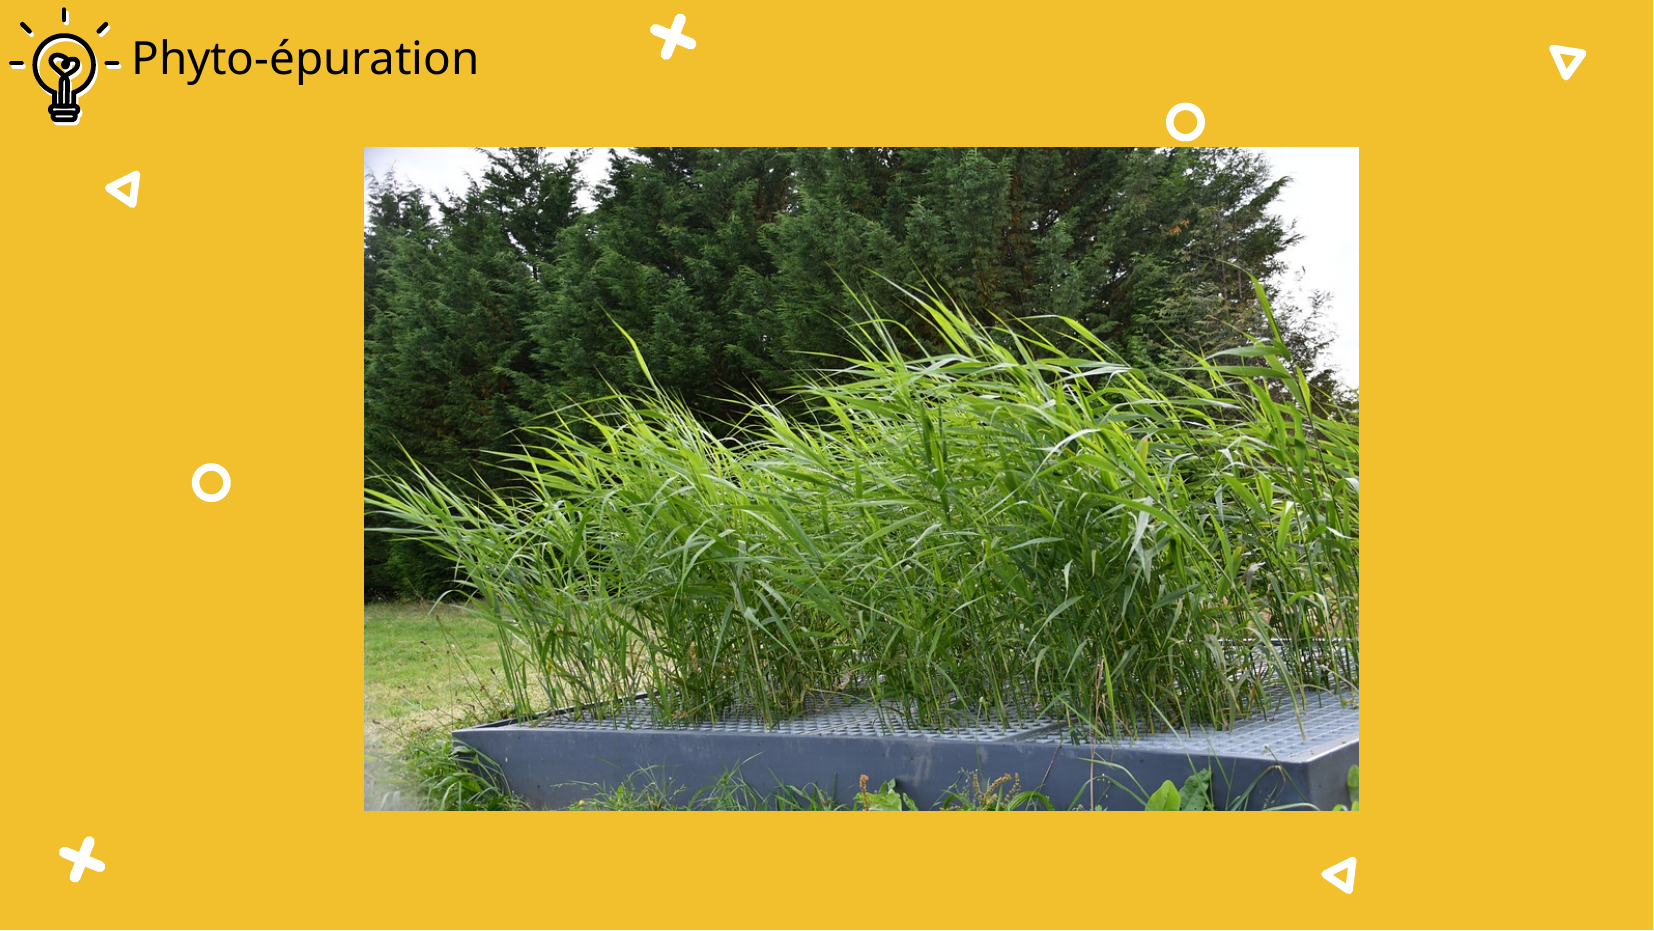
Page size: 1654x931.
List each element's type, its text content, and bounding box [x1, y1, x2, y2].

title Phyto-épuration [131, 0, 827, 120]
picture [364, 147, 1359, 811]
